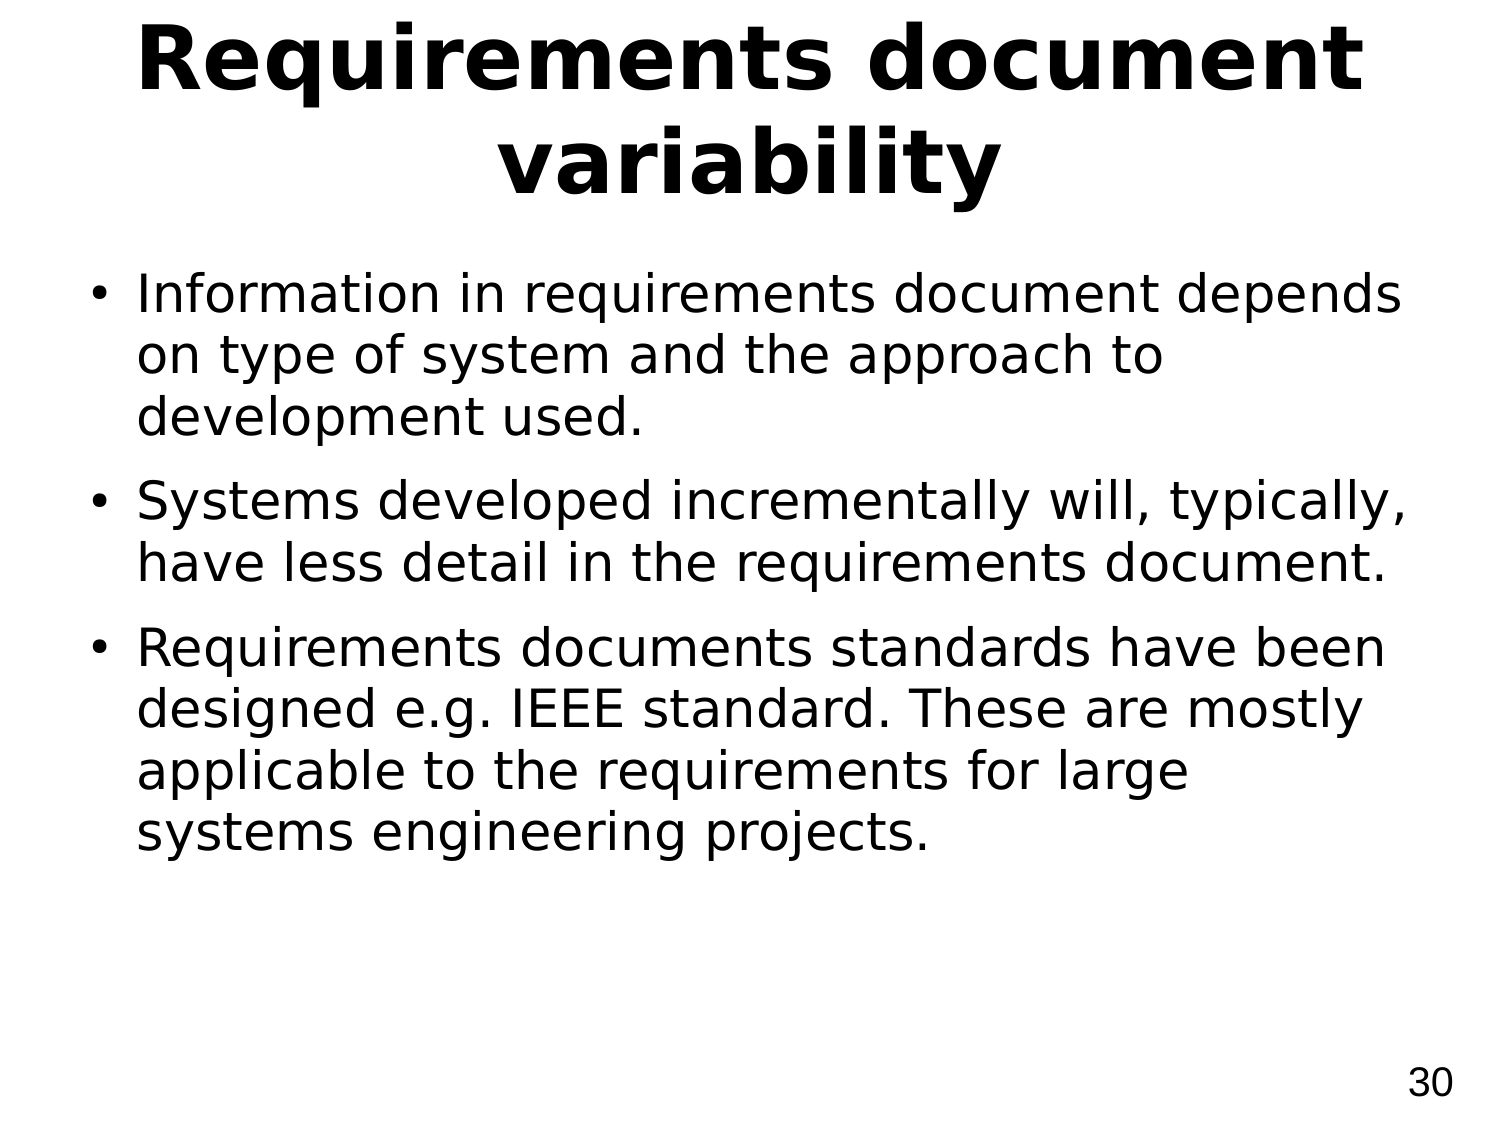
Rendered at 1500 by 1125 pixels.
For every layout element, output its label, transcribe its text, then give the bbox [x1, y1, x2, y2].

title Requirements document variability [75, 7, 1425, 215]
list Information in requirements document depends on type of system and the approach to development used. Systems developed incrementally will, typically, have less detail in the requirements document. Requirements documents standards have been designed e.g. IEEE standard. These are mostly applicable to the requirements for large systems engineering projects. [75, 263, 1425, 916]
